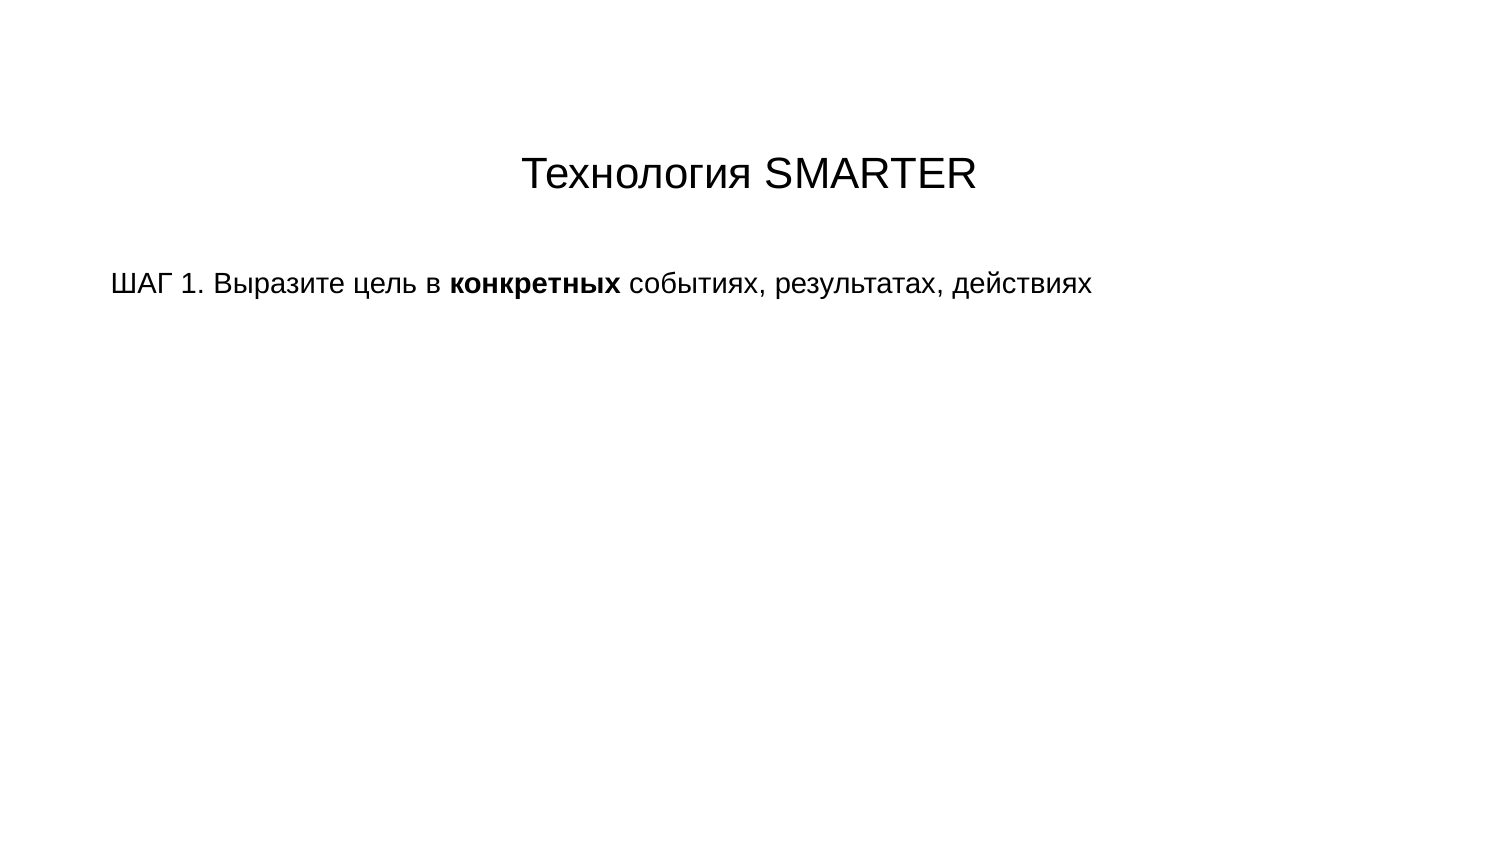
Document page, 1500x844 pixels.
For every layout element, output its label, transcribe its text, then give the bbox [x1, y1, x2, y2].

text_box Технология SMARTER [0, 141, 1500, 210]
text_box ШАГ 1. Выразите цель в конкретных событиях, результатах, действиях [110, 258, 1467, 718]
